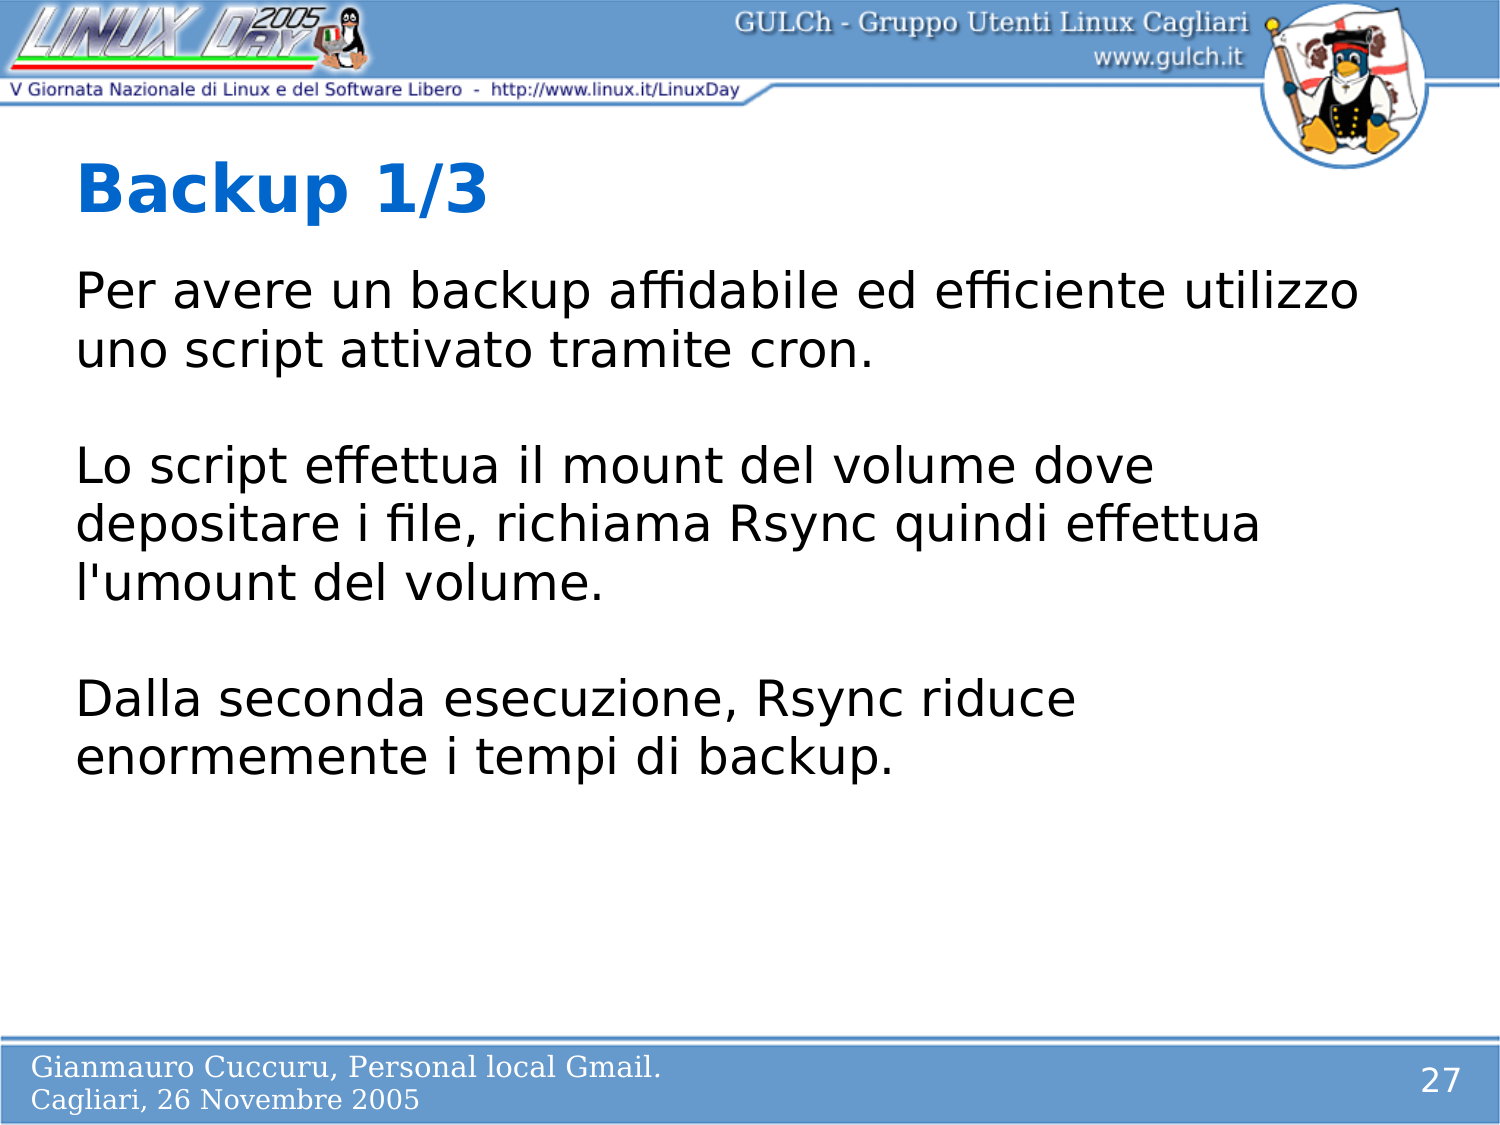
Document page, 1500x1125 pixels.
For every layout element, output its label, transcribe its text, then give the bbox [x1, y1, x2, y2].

text_box Per avere un backup affidabile ed efficiente utilizzo uno script attivato tramite cron. Lo script effettua il mount del volume dove depositare i file, richiama Rsync quindi effettua l'umount del volume. Dalla seconda esecuzione, Rsync riduce enormemente i tempi di backup. [75, 262, 1426, 1013]
picture [0, 0, 1500, 1125]
text_box Backup 1/3 [75, 149, 492, 228]
